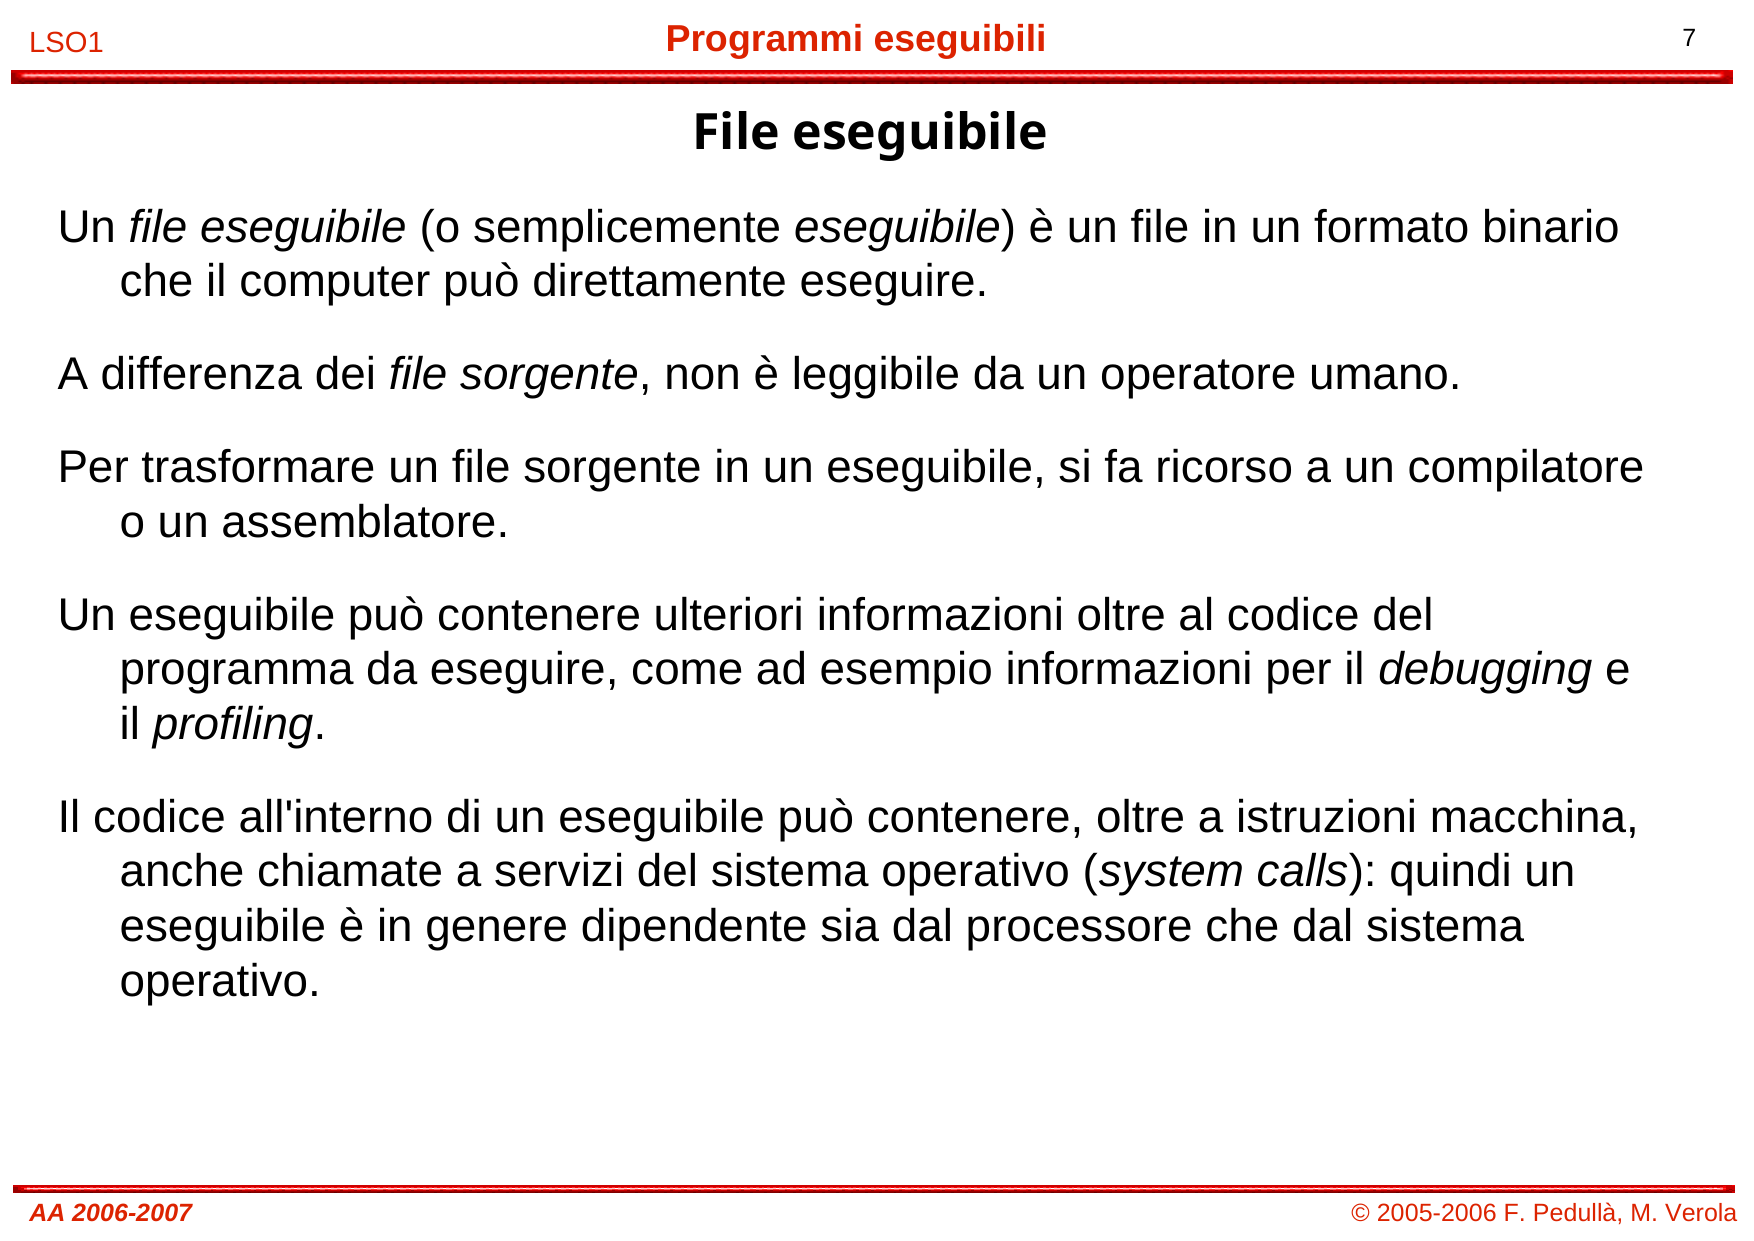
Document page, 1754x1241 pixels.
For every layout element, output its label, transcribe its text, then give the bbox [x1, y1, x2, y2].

title File eseguibile [389, 84, 1364, 180]
picture [11, 70, 1733, 84]
list Un file eseguibile (o semplicemente eseguibile) è un file in un formato binario che il computer può direttamente eseguire. A differenza dei file sorgente, non è leggibile da un operatore umano. Per trasformare un file sorgente in un eseguibile, si fa ricorso a un compilatore o un assemblatore. Un eseguibile può contenere ulteriori informazioni oltre al codice del programma da eseguire, come ad esempio informazioni per il debugging e il profiling. Il codice all'interno di un eseguibile può contenere, oltre a istruzioni macchina, anche chiamate a servizi del sistema operativo (system calls): quindi un eseguibile è in genere dipendente sia dal processore che dal sistema operativo. [40, 188, 1678, 1049]
picture [13, 1185, 1735, 1193]
